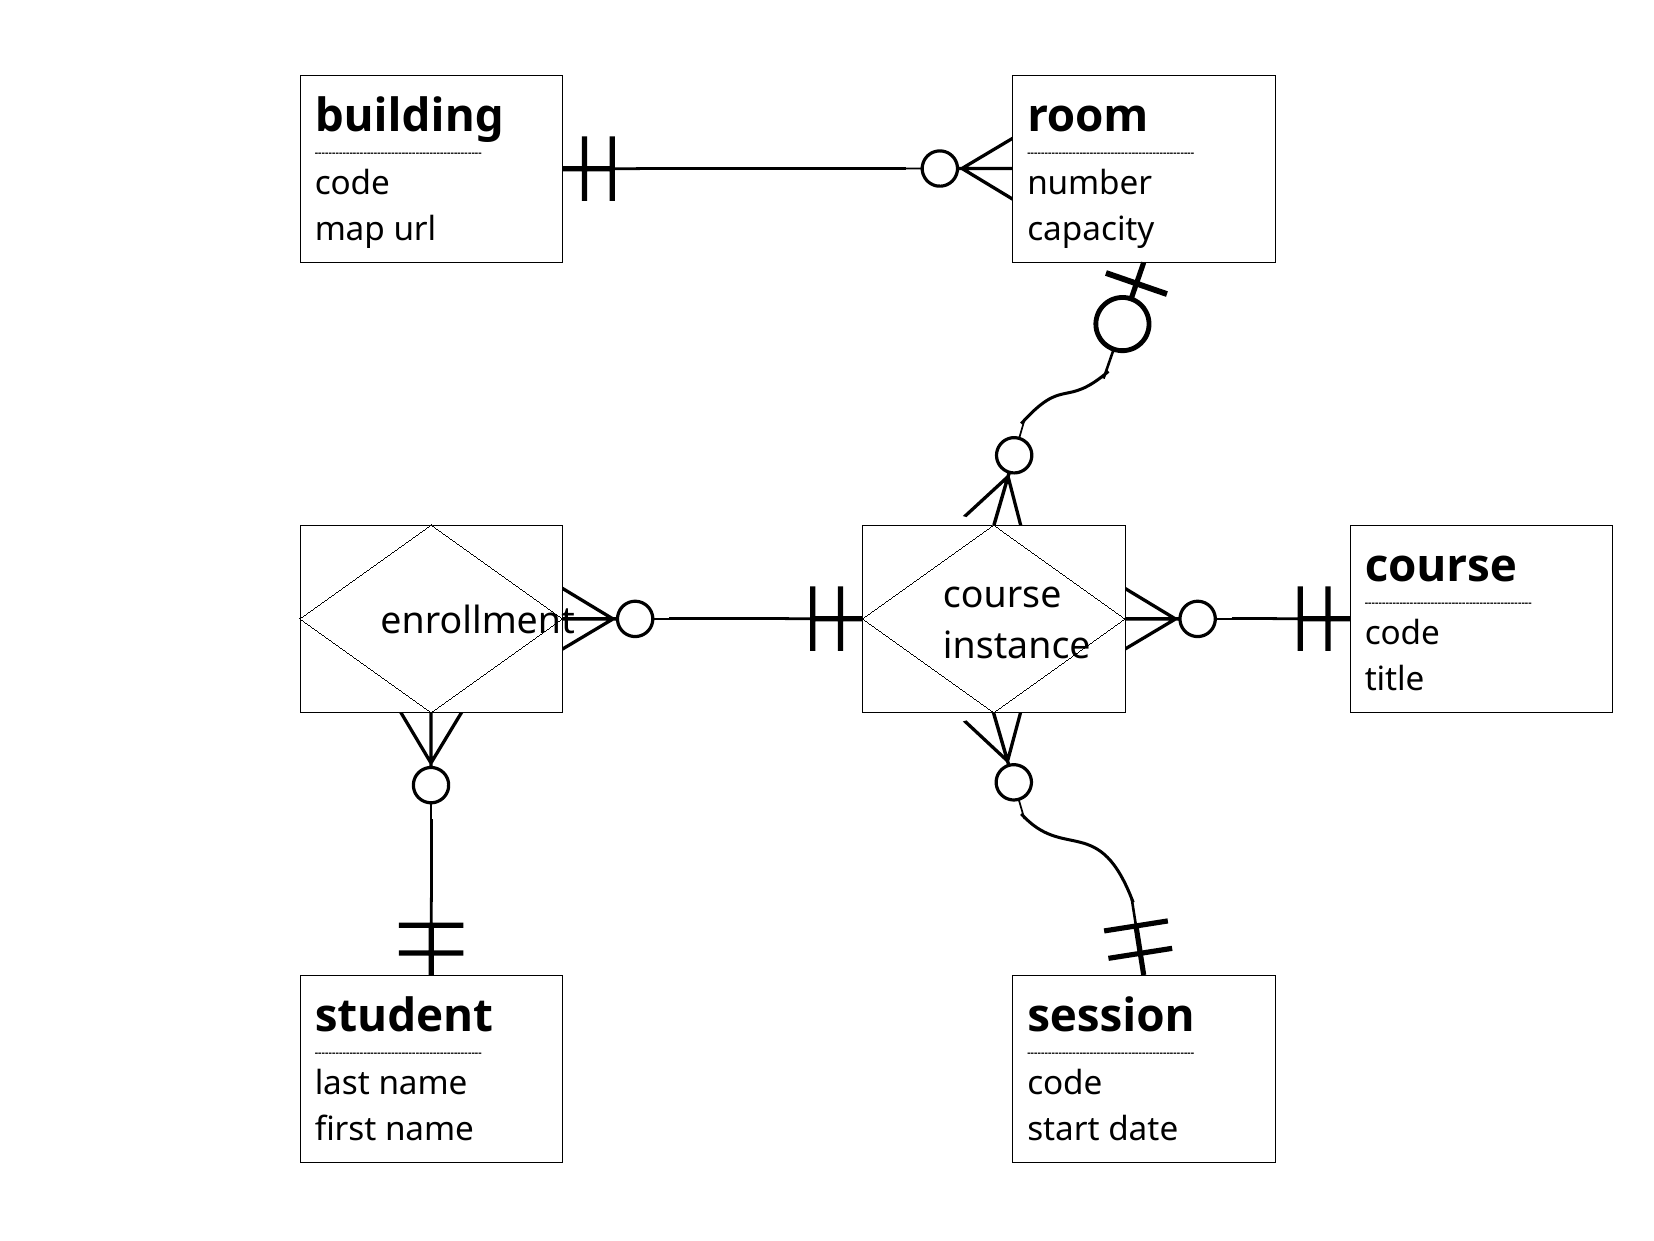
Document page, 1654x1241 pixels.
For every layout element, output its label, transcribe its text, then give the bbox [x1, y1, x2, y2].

text_box [300, 620, 429, 713]
text_box course instance [862, 524, 1126, 713]
text_box session ------------------------------------------------ code start date [1012, 975, 1276, 1163]
text_box [300, 525, 429, 617]
text_box student ------------------------------------------------ last name first name [300, 975, 563, 1163]
text_box building ------------------------------------------------ code map url [300, 75, 563, 263]
text_box [996, 525, 1126, 618]
text_box [995, 619, 1126, 713]
text_box [862, 620, 993, 713]
text_box room ------------------------------------------------ number capacity [1012, 75, 1276, 263]
text_box course ------------------------------------------------ code title [1350, 525, 1613, 713]
text_box enrollment [299, 524, 563, 712]
text_box [862, 525, 992, 618]
text_box [433, 620, 563, 713]
text_box [433, 525, 563, 618]
